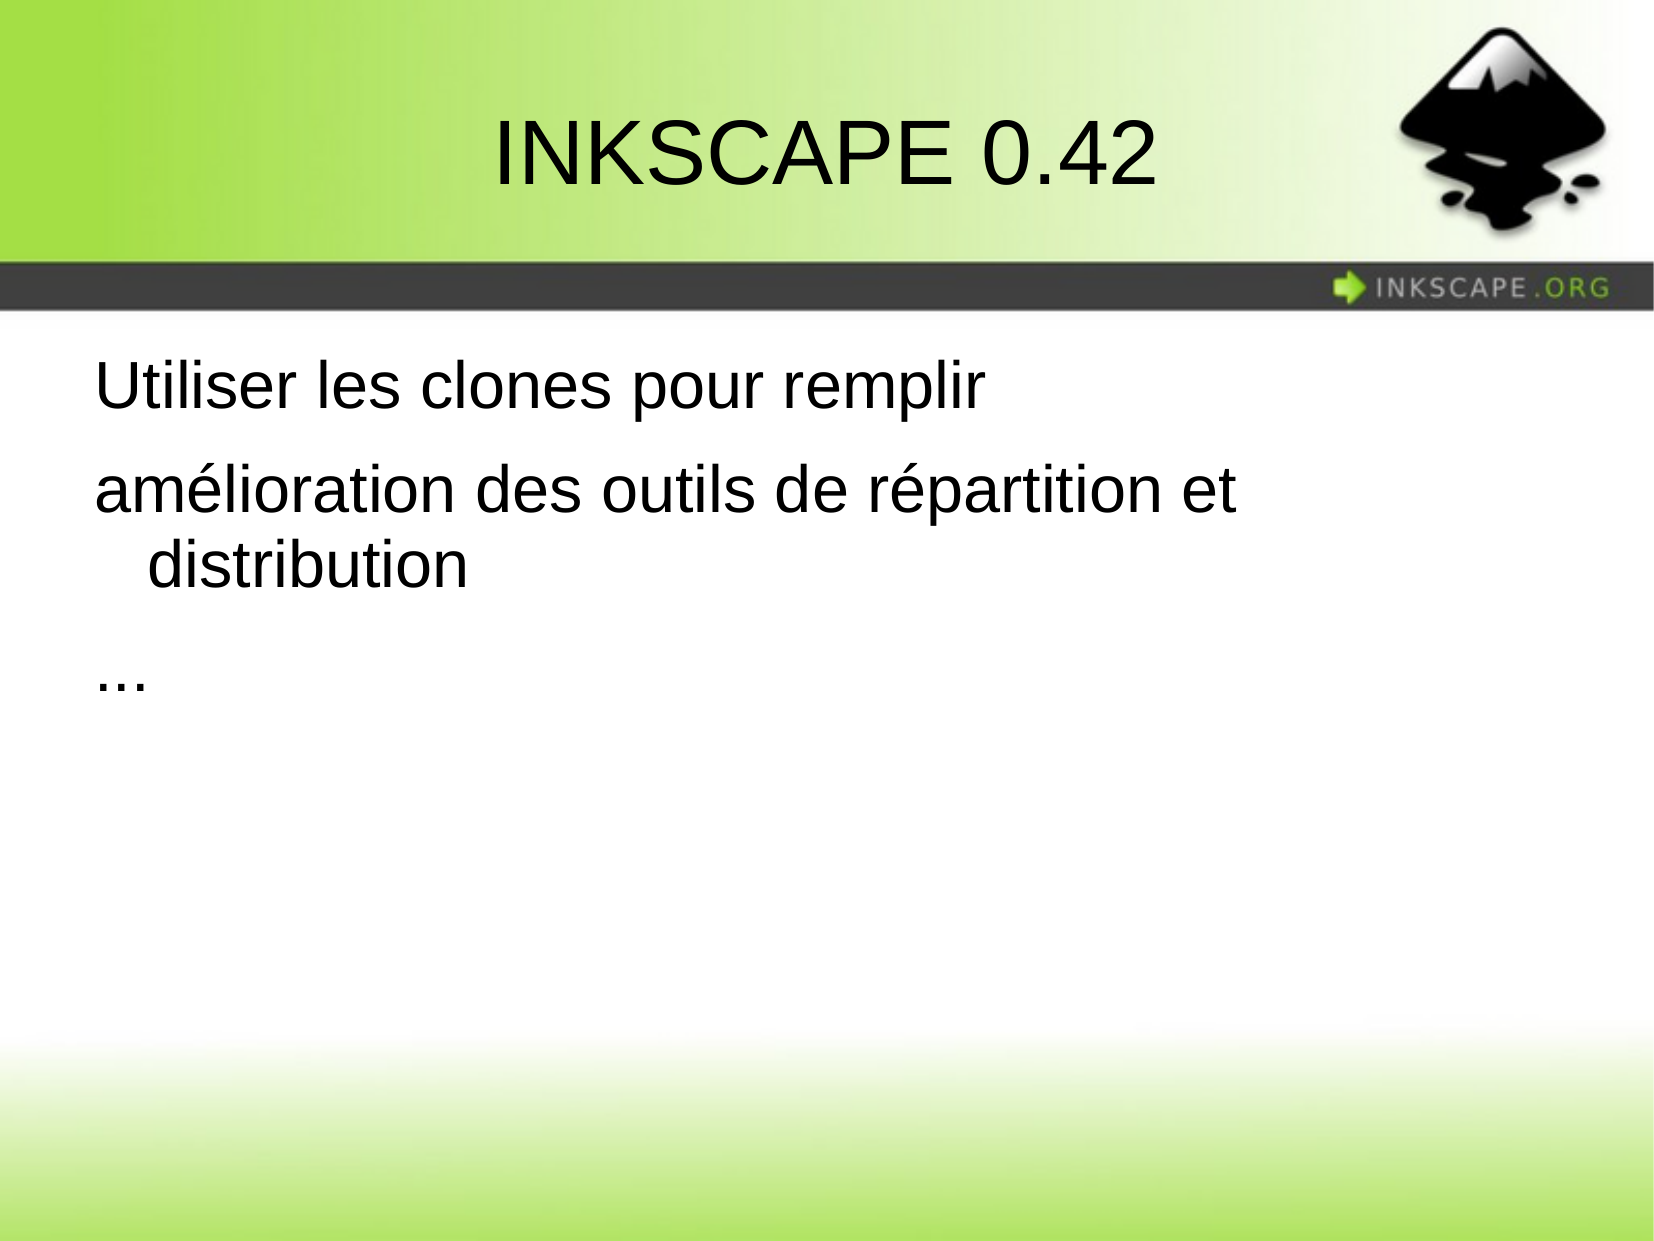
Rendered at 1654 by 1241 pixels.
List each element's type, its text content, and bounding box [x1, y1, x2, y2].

list Utiliser les clones pour remplir amélioration des outils de répartition et distribution ... [76, 347, 1565, 1152]
title INKSCAPE 0.42 [82, 49, 1571, 257]
picture [0, 0, 1654, 1241]
